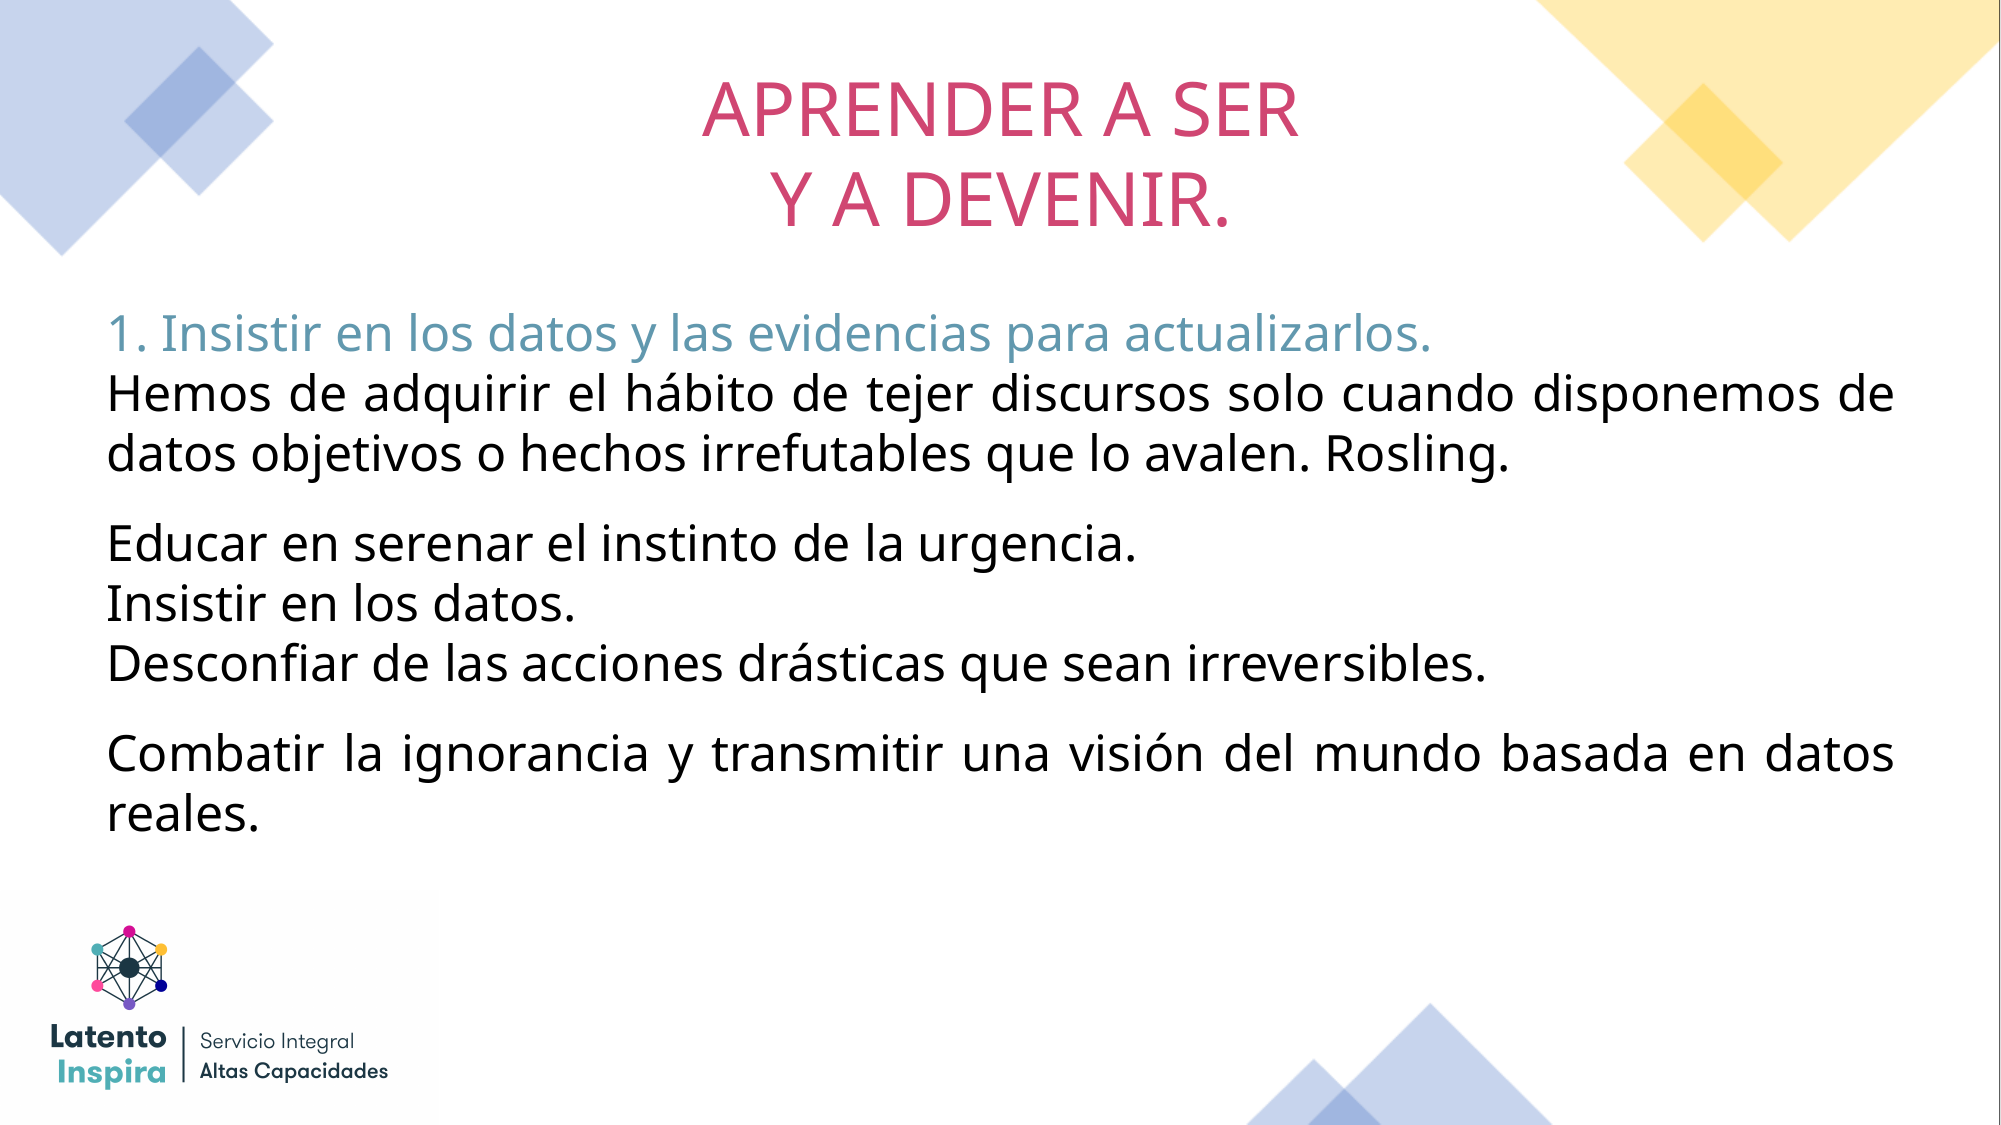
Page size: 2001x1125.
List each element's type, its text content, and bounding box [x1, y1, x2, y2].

picture [0, 0, 2001, 1125]
text_box APRENDER A SER Y A DEVENIR. 1. Insistir en los datos y las evidencias para actualizarlos. Hemos de adquirir el hábito de tejer discursos solo cuando disponemos de datos objetivos o hechos irrefutables que lo avalen. Rosling. Educar en serenar el instinto de la urgencia. Insistir en los datos. Desconfiar de las acciones drásticas que sean irreversibles. Combatir la ignorancia y transmitir una visión del mundo basada en datos reales. [91, 53, 1912, 909]
